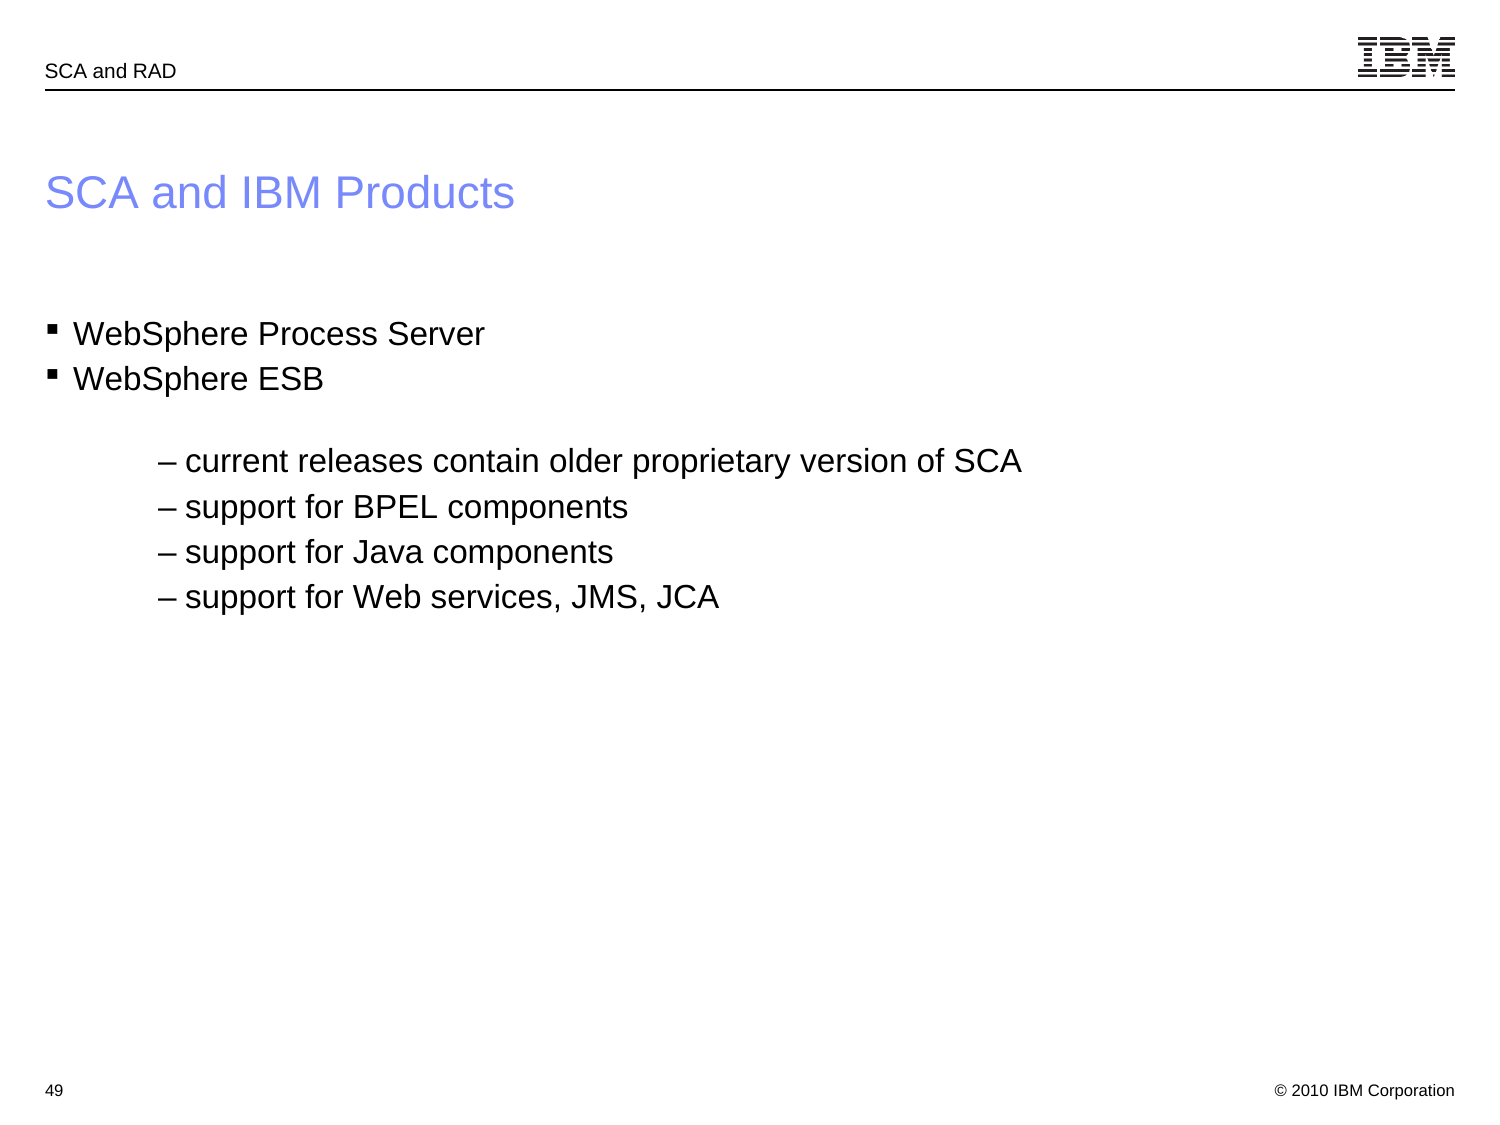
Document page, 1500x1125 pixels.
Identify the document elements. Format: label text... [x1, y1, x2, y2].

picture [1358, 37, 1455, 77]
title SCA and IBM Products [29, 89, 1455, 301]
list WebSphere Process Server WebSphere ESB current releases contain older proprietary version of SCA support for BPEL components support for Java components support for Web services, JMS, JCA [29, 307, 1455, 1058]
